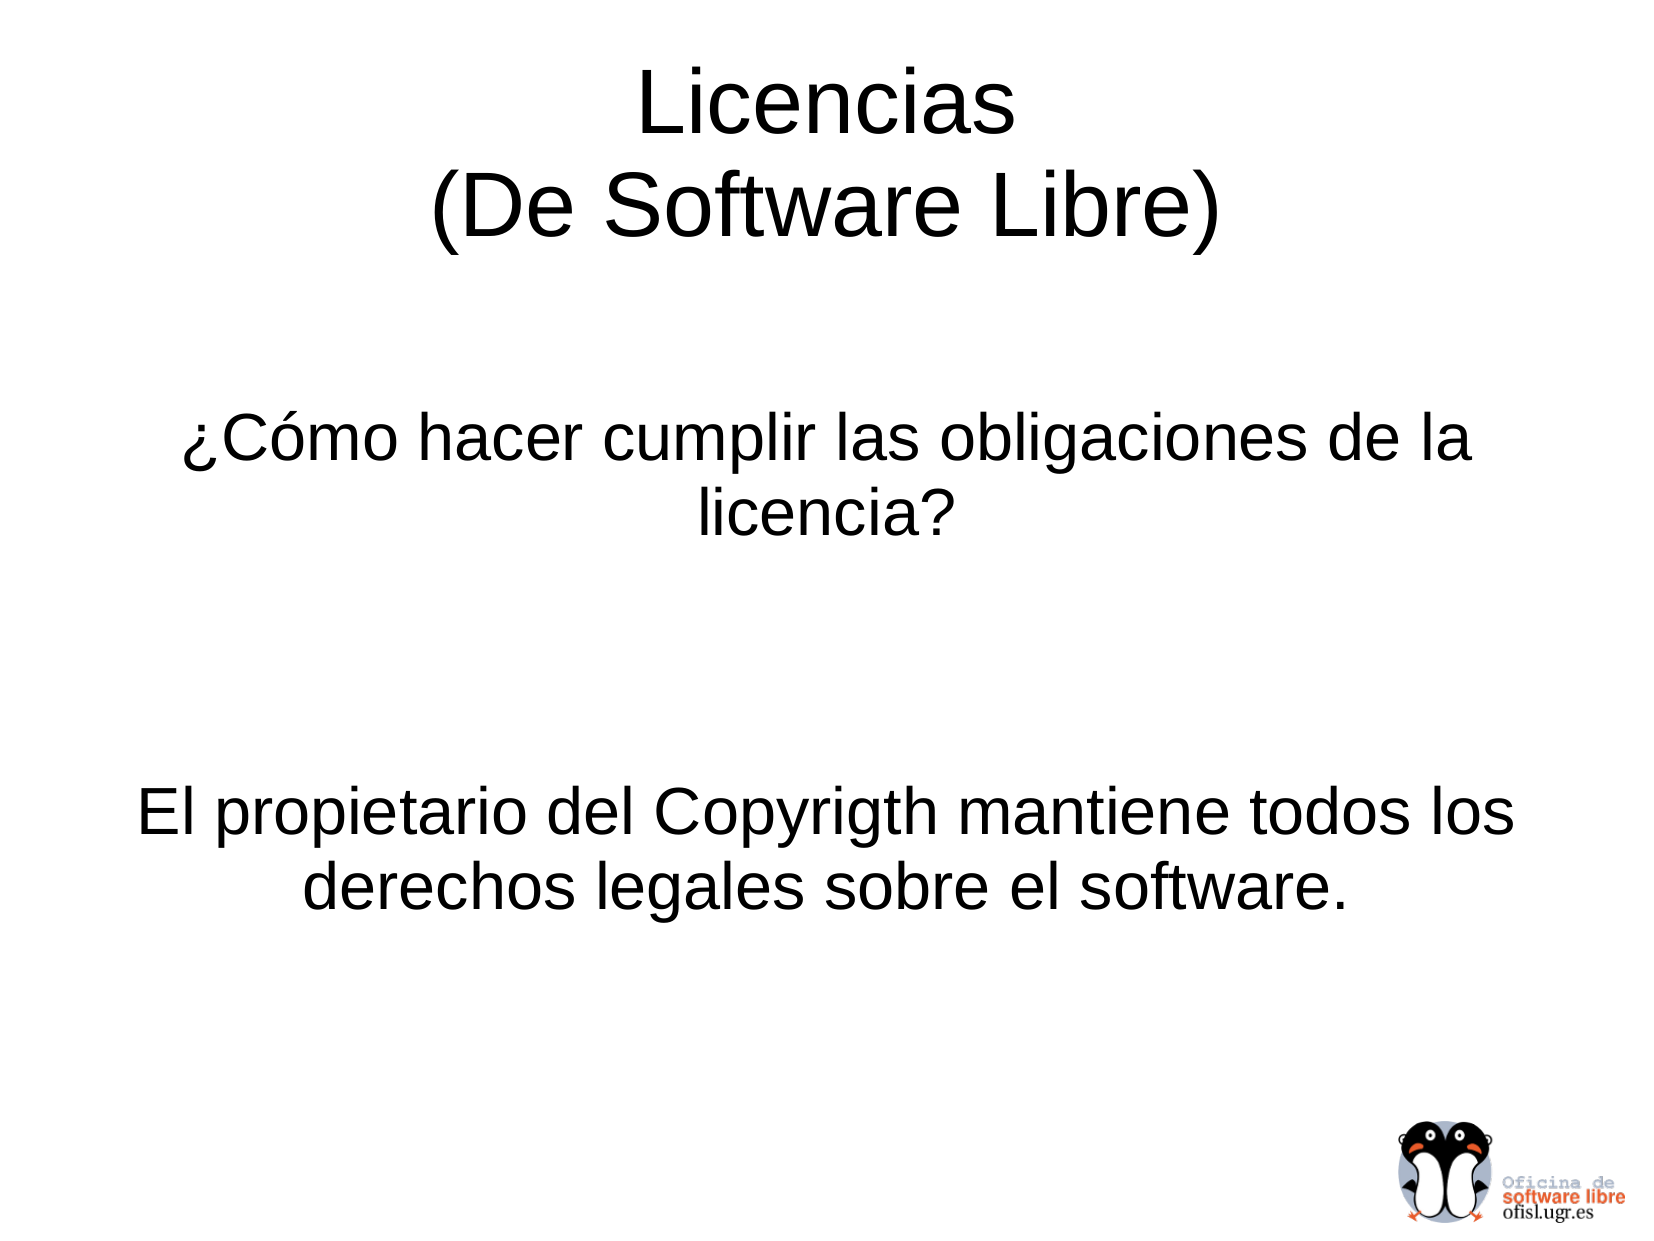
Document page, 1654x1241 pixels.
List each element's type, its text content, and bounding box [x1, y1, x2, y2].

title Licencias (De Software Libre) [82, 50, 1571, 256]
picture [1398, 1121, 1625, 1223]
subtitle ¿Cómo hacer cumplir las obligaciones de la licencia? El propietario del Copyrigth mantiene todos los derechos legales sobre el software. [82, 297, 1571, 1102]
